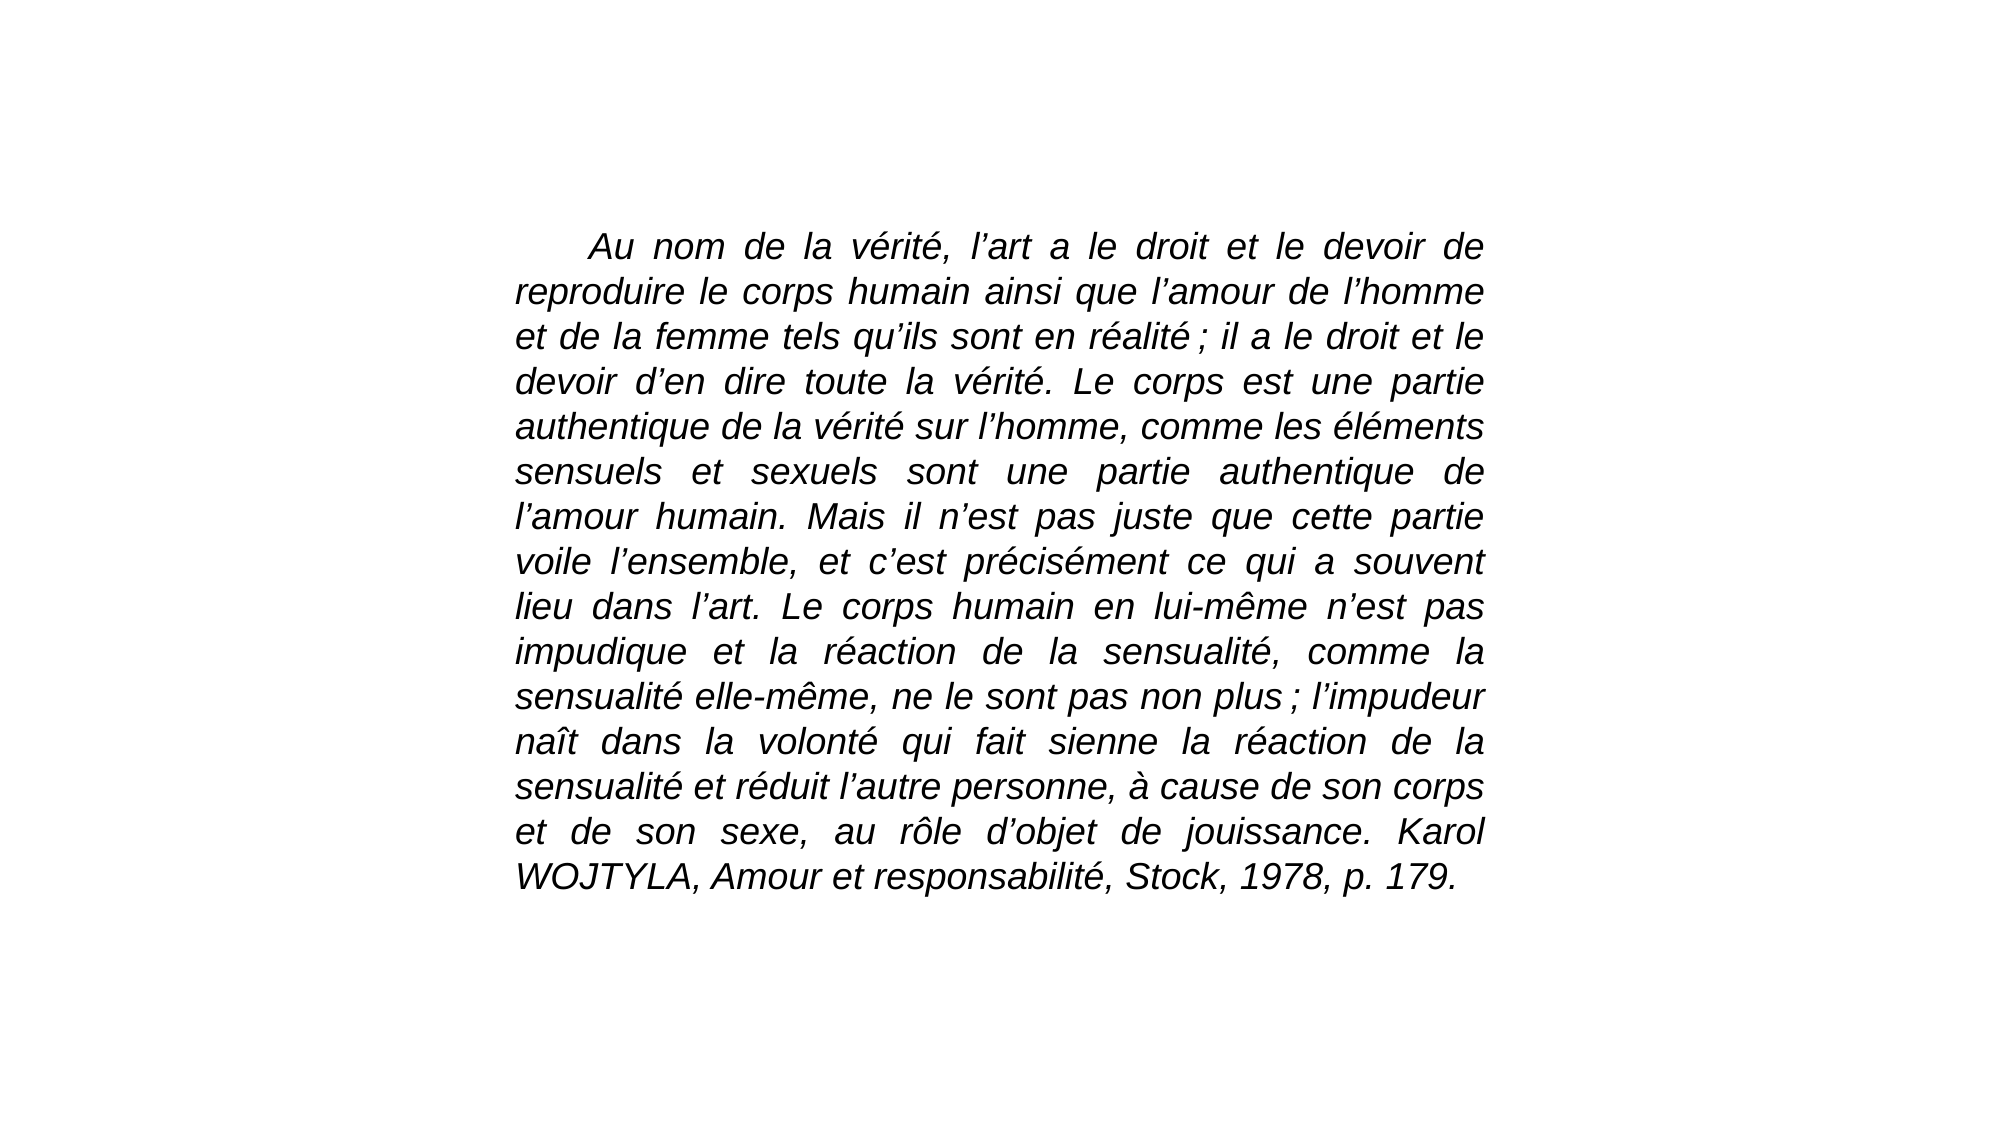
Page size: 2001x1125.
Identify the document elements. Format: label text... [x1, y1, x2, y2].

text_box Au nom de la vérité, l’art a le droit et le devoir de reproduire le corps humain ainsi que l’amour de l’homme et de la femme tels qu’ils sont en réalité ; il a le droit et le devoir d’en dire toute la vérité. Le corps est une partie authentique de la vérité sur l’homme, comme les éléments sensuels et sexuels sont une partie authentique de l’amour humain. Mais il n’est pas juste que cette partie voile l’ensemble, et c’est précisément ce qui a souvent lieu dans l’art. Le corps humain en lui-même n’est pas impudique et la réaction de la sensualité, comme la sensualité elle-même, ne le sont pas non plus ; l’impudeur naît dans la volonté qui fait sienne la réaction de la sensualité et réduit l’autre personne, à cause de son corps et de son sexe, au rôle d’objet de jouissance. Karol WOJTYLA, Amour et responsabilité, Stock, 1978, p. 179. [500, 214, 1501, 912]
